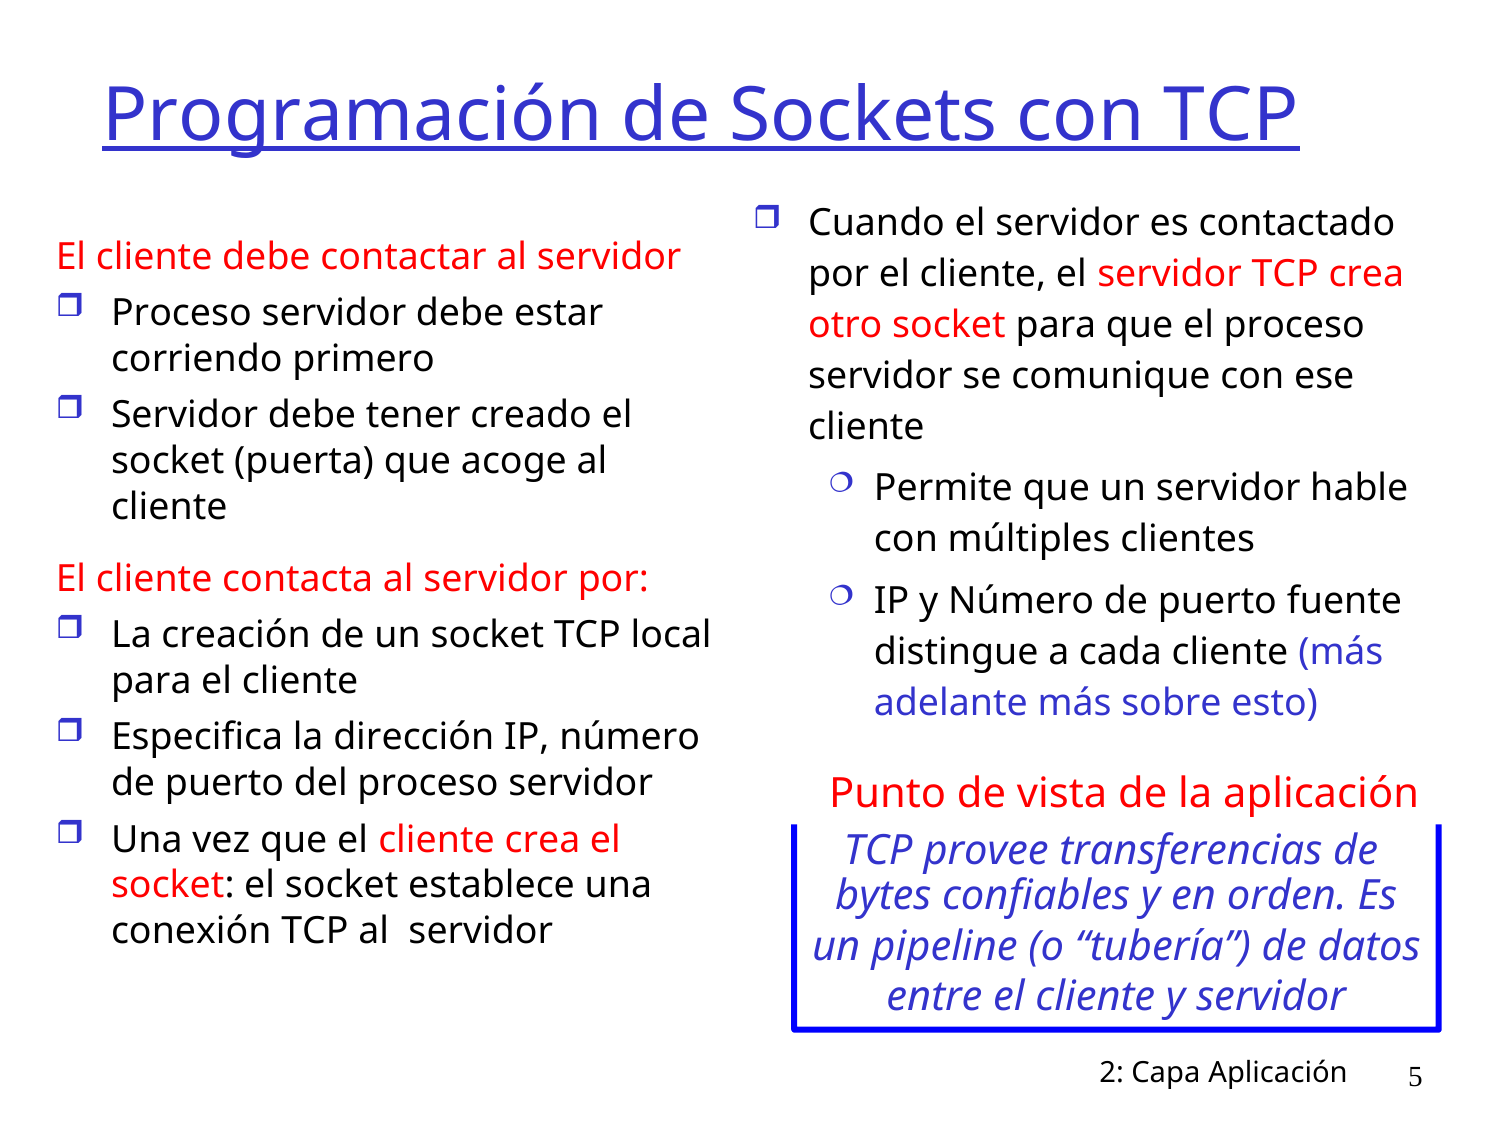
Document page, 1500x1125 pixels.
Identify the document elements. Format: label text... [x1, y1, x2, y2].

list El cliente debe contactar al servidor Proceso servidor debe estar corriendo primero Servidor debe tener creado el socket (puerta) que acoge al cliente El cliente contacta al servidor por: La creación de un socket TCP local para el cliente Especifica la dirección IP, número de puerto del proceso servidor Una vez que el cliente crea el socket: el socket establece una conexión TCP al servidor [41, 224, 748, 1051]
list Cuando el servidor es contactado por el cliente, el servidor TCP crea otro socket para que el proceso servidor se comunique con ese cliente Permite que un servidor hable con múltiples clientes IP y Número de puerto fuente distingue a cada cliente (más adelante más sobre esto)‏ [738, 187, 1426, 727]
title Programación de Sockets con TCP [87, 18, 1459, 207]
text_box Punto de vista de la aplicación [787, 763, 1462, 825]
text_box TCP provee transferencias de bytes confiables y en orden. Es un pipeline (o “tubería”) de datos entre el cliente y servidor [794, 825, 1439, 1030]
